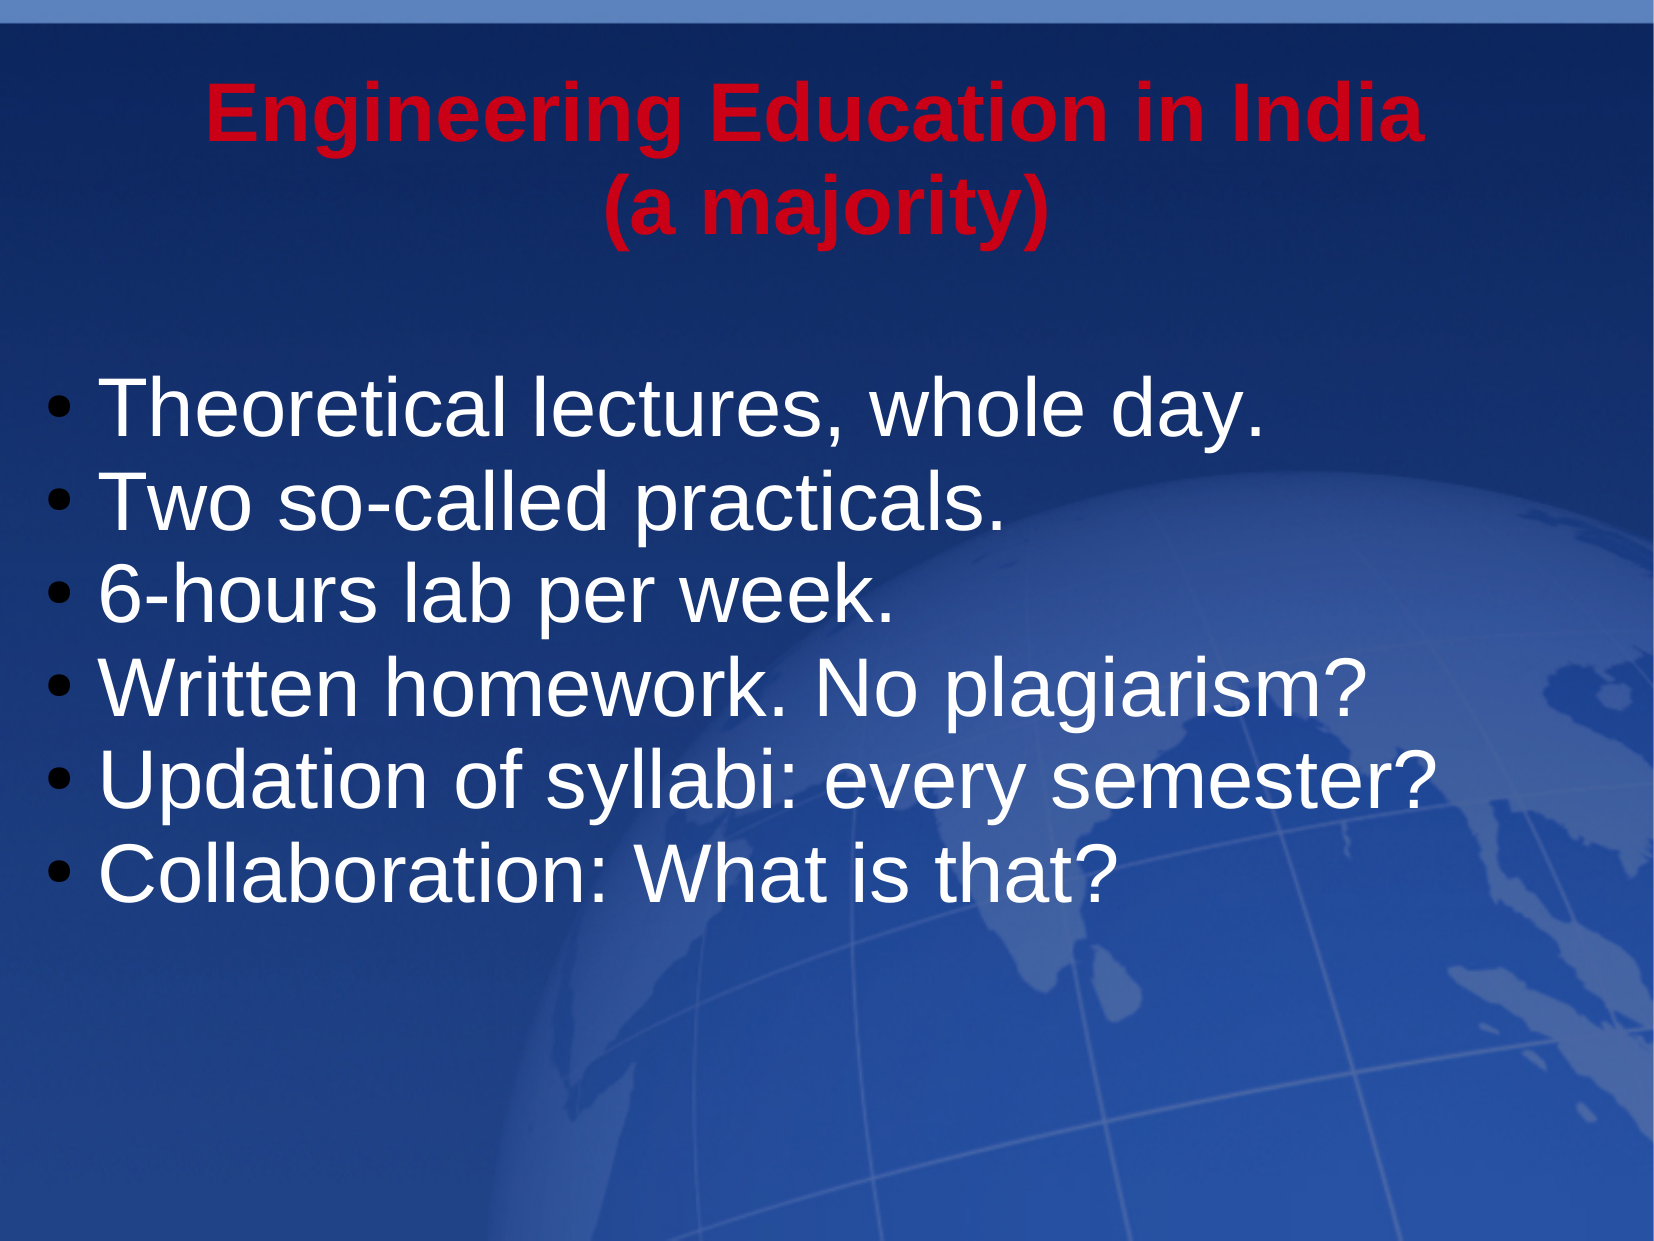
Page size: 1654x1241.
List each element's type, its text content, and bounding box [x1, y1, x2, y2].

text_box Engineering Education in India (a majority) [29, 59, 1625, 289]
picture [0, 0, 1654, 1241]
text_box Theoretical lectures, whole day. Two so-called practicals. 6-hours lab per week. Written homework. No plagiarism? Updation of syllabi: every semester? Collaboration: What is that? [29, 354, 1568, 1063]
